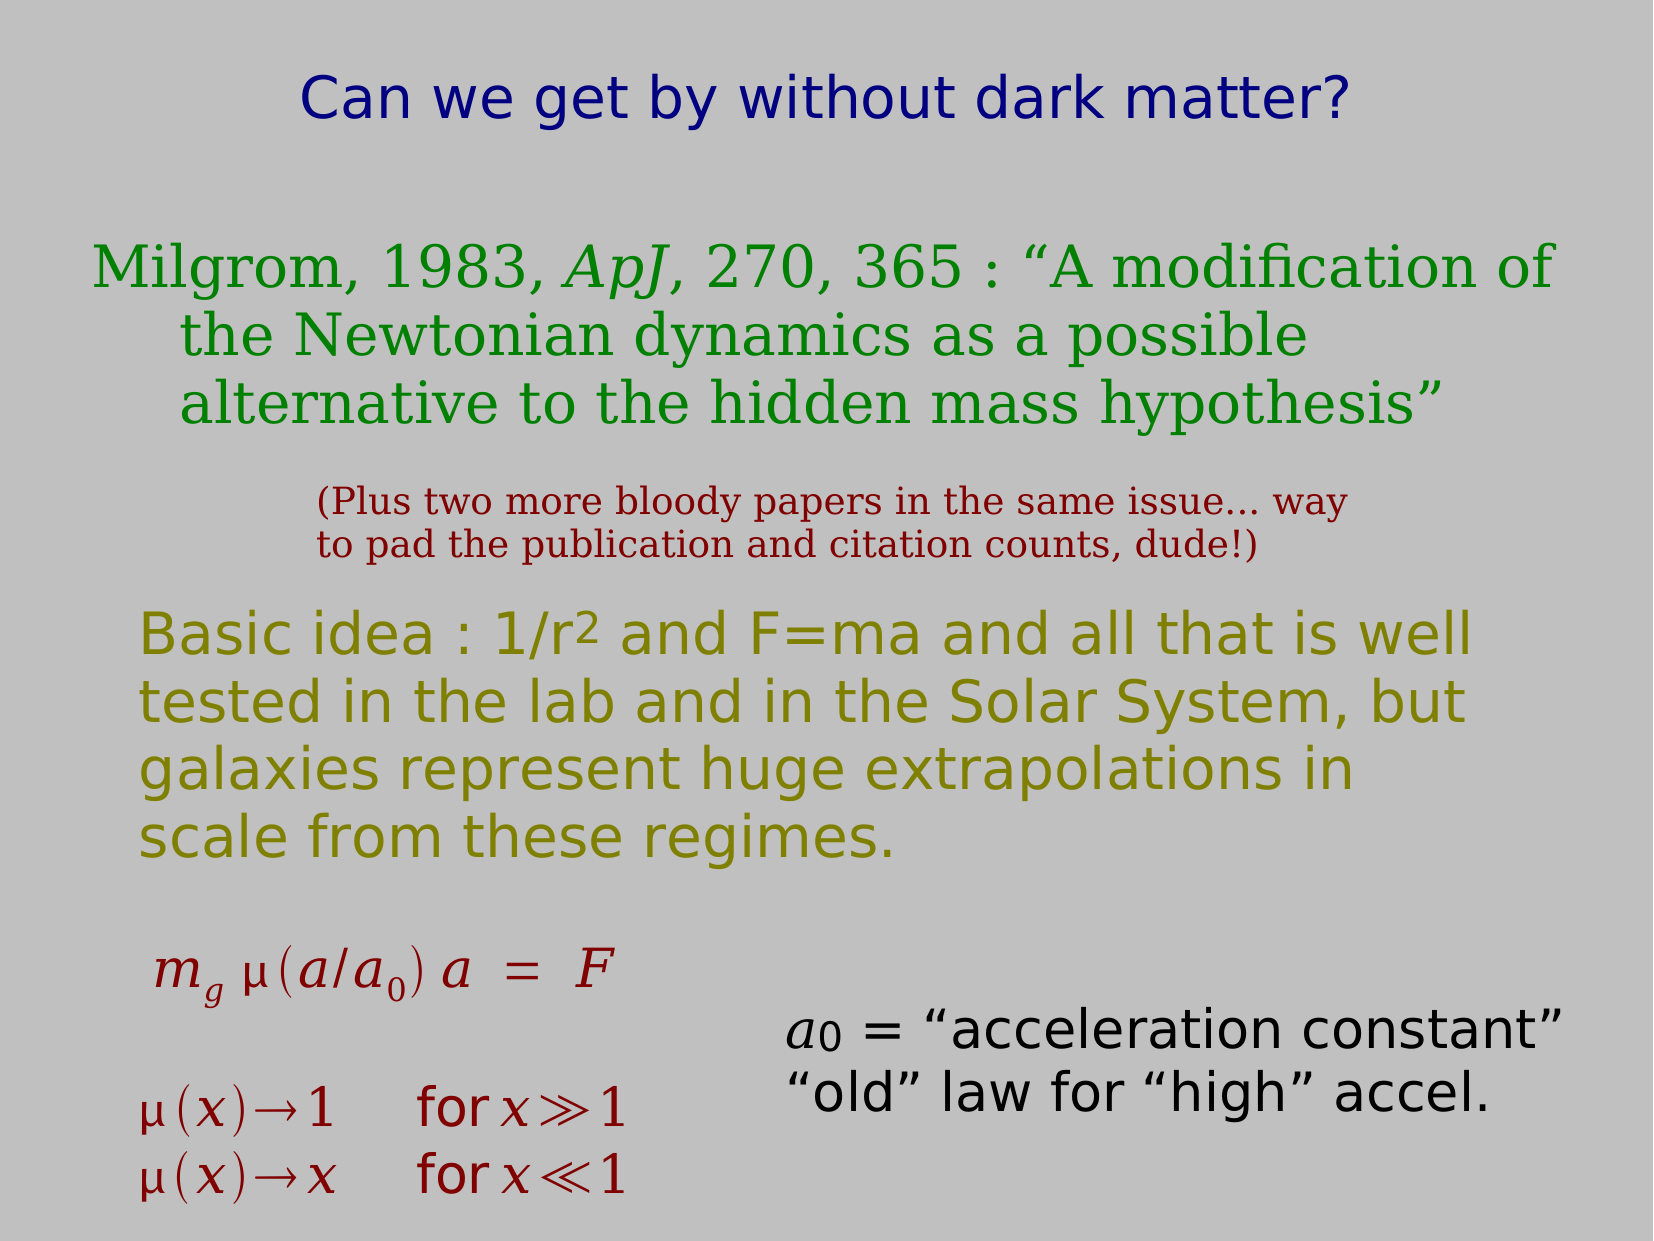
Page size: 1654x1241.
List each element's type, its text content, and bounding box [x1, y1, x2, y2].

chart [131, 937, 639, 1208]
text_box Basic idea : 1/r2 and F=ma and all that is well tested in the lab and in the Solar System, but galaxies represent huge extrapolations in scale from these regimes. [122, 591, 1501, 882]
text_box Can we get by without dark matter? [283, 56, 1370, 142]
text_box a0 = “acceleration constant” “old” law for “high” accel. [768, 989, 1613, 1144]
text_box Milgrom, 1983, ApJ, 270, 365 : “A modification of the Newtonian dynamics as a possible alternative to the hidden mass hypothesis” [75, 225, 1576, 446]
text_box (Plus two more bloody papers in the same issue... way to pad the publication and citation counts, dude!) [300, 470, 1369, 576]
